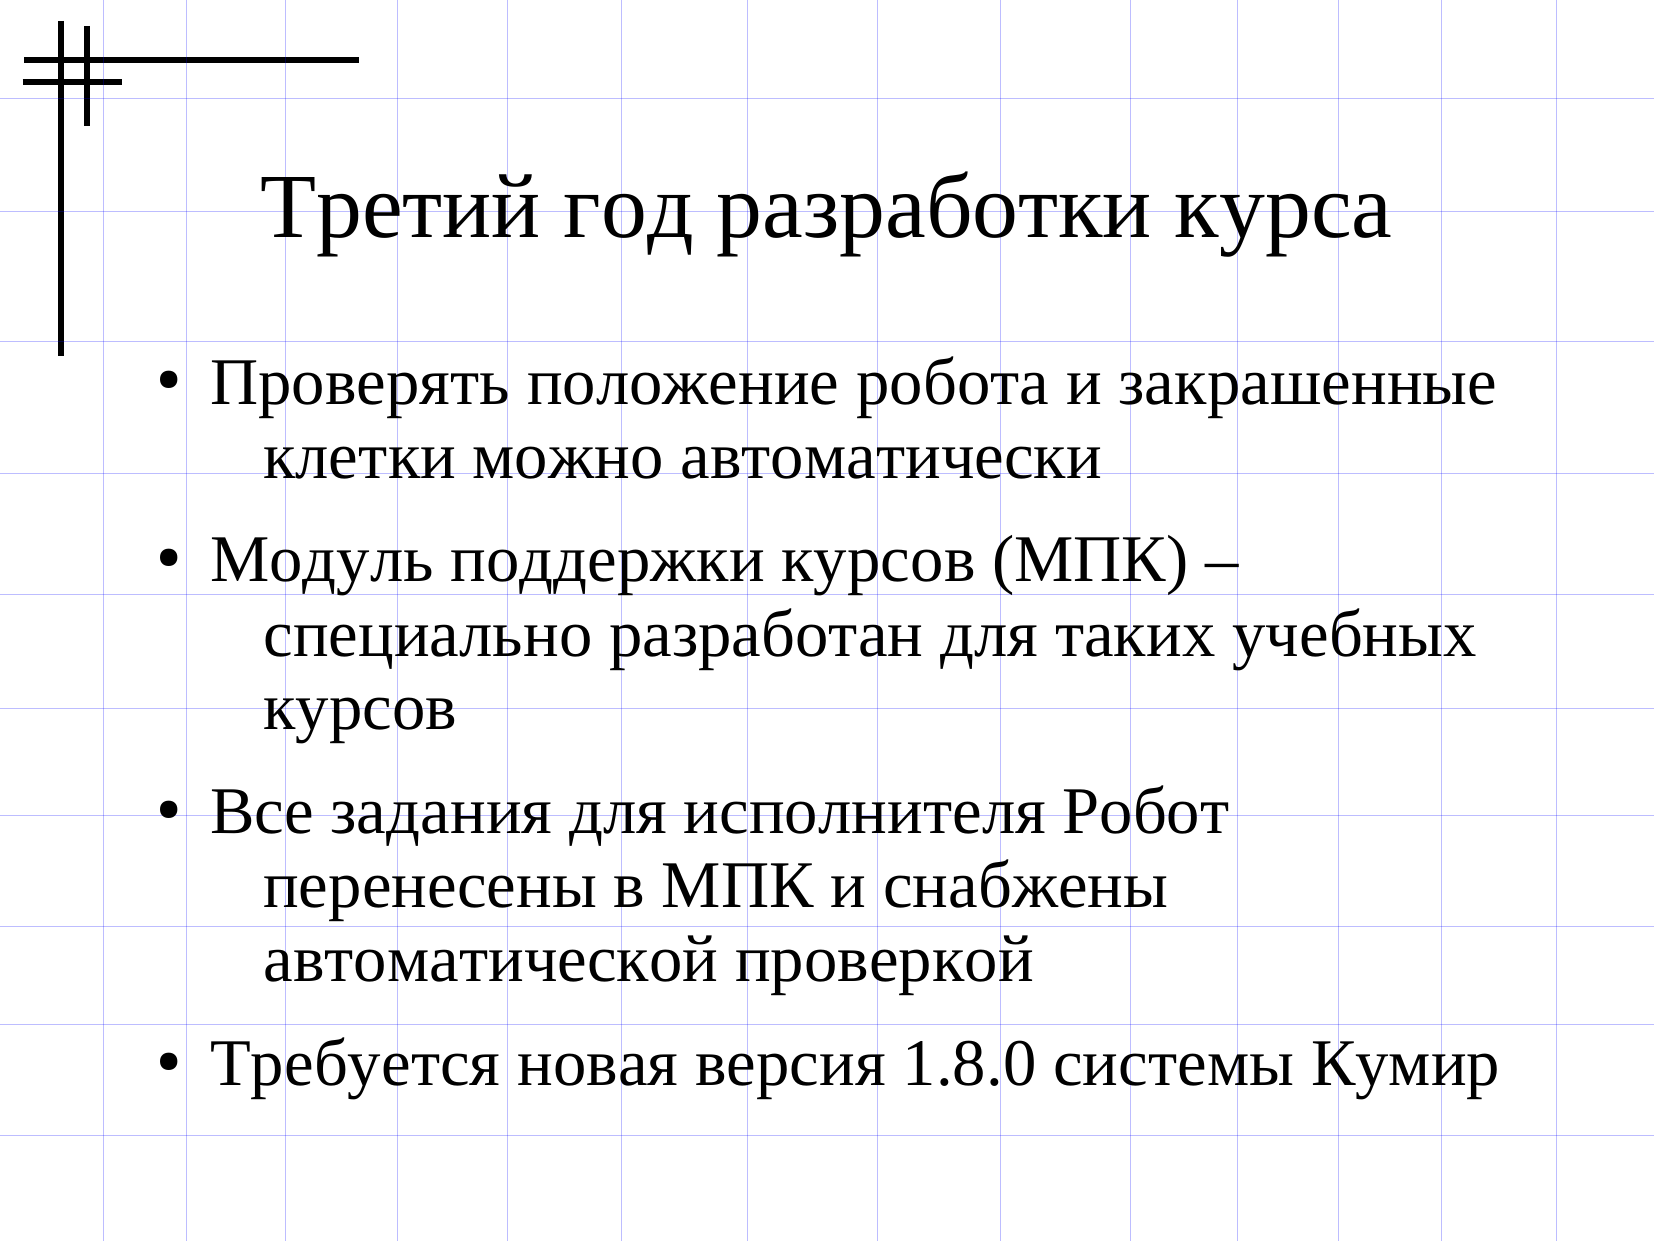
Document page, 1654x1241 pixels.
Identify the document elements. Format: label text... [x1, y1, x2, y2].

title Третий год разработки курса [121, 110, 1534, 303]
list Проверять положение робота и закрашенные клетки можно автоматически Модуль поддержки курсов (МПК) – специально разработан для таких учебных курсов Все задания для исполнителя Робот перенесены в МПК и снабжены автоматической проверкой Требуется новая версия 1.8.0 системы Кумир [121, 344, 1534, 1186]
